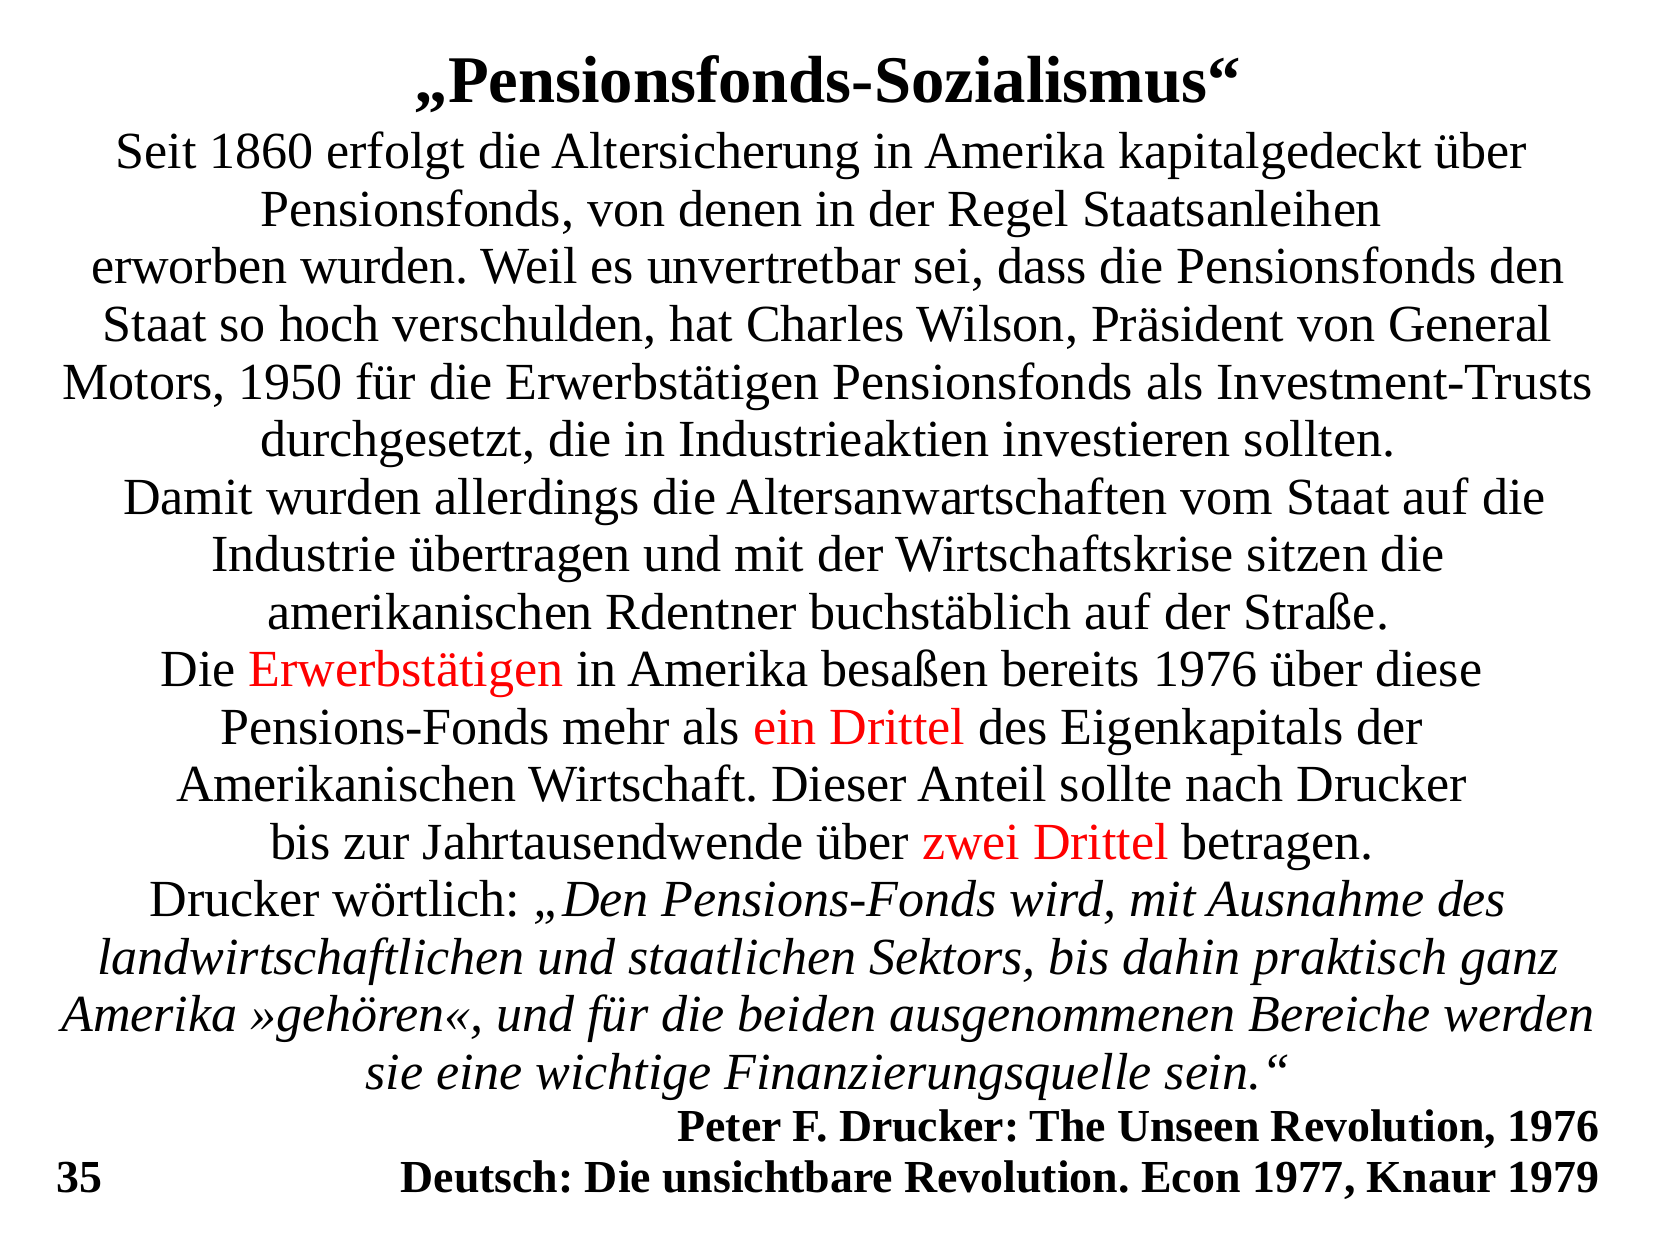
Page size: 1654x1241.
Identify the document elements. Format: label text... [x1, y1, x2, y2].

text_box „Pensionsfonds-Sozialismus“ Seit 1860 erfolgt die Altersicherung in Amerika kapitalgedeckt über Pensionsfonds, von denen in der Regel Staatsanleihen erworben wurden. Weil es unvertretbar sei, dass die Pensionsfonds den Staat so hoch verschulden, hat Charles Wilson, Präsident von General Motors, 1950 für die Erwerbstätigen Pensionsfonds als Investment-Trusts durchgesetzt, die in Industrieaktien investieren sollten. Damit wurden allerdings die Altersanwartschaften vom Staat auf die Industrie übertragen und mit der Wirtschaftskrise sitzen die amerikanischen Rdentner buchstäblich auf der Straße. Die Erwerbstätigen in Amerika besaßen bereits 1976 über diese Pensions-Fonds mehr als ein Drittel des Eigenkapitals der Amerikanischen Wirtschaft. Dieser Anteil sollte nach Drucker bis zur Jahrtausendwende über zwei Drittel betragen. Drucker wörtlich: „Den Pensions-Fonds wird, mit Ausnahme des landwirtschaftlichen und staatlichen Sektors, bis dahin praktisch ganz Amerika »gehören«, und für die beiden ausgenommenen Bereiche werden sie eine wichtige Finanzierungsquelle sein.“ Peter F. Drucker: The Unseen Revolution, 1976 <Nummer> Deutsch: Die unsichtbare Revolution. Econ 1977, Knaur 1979 [41, 35, 1622, 1241]
